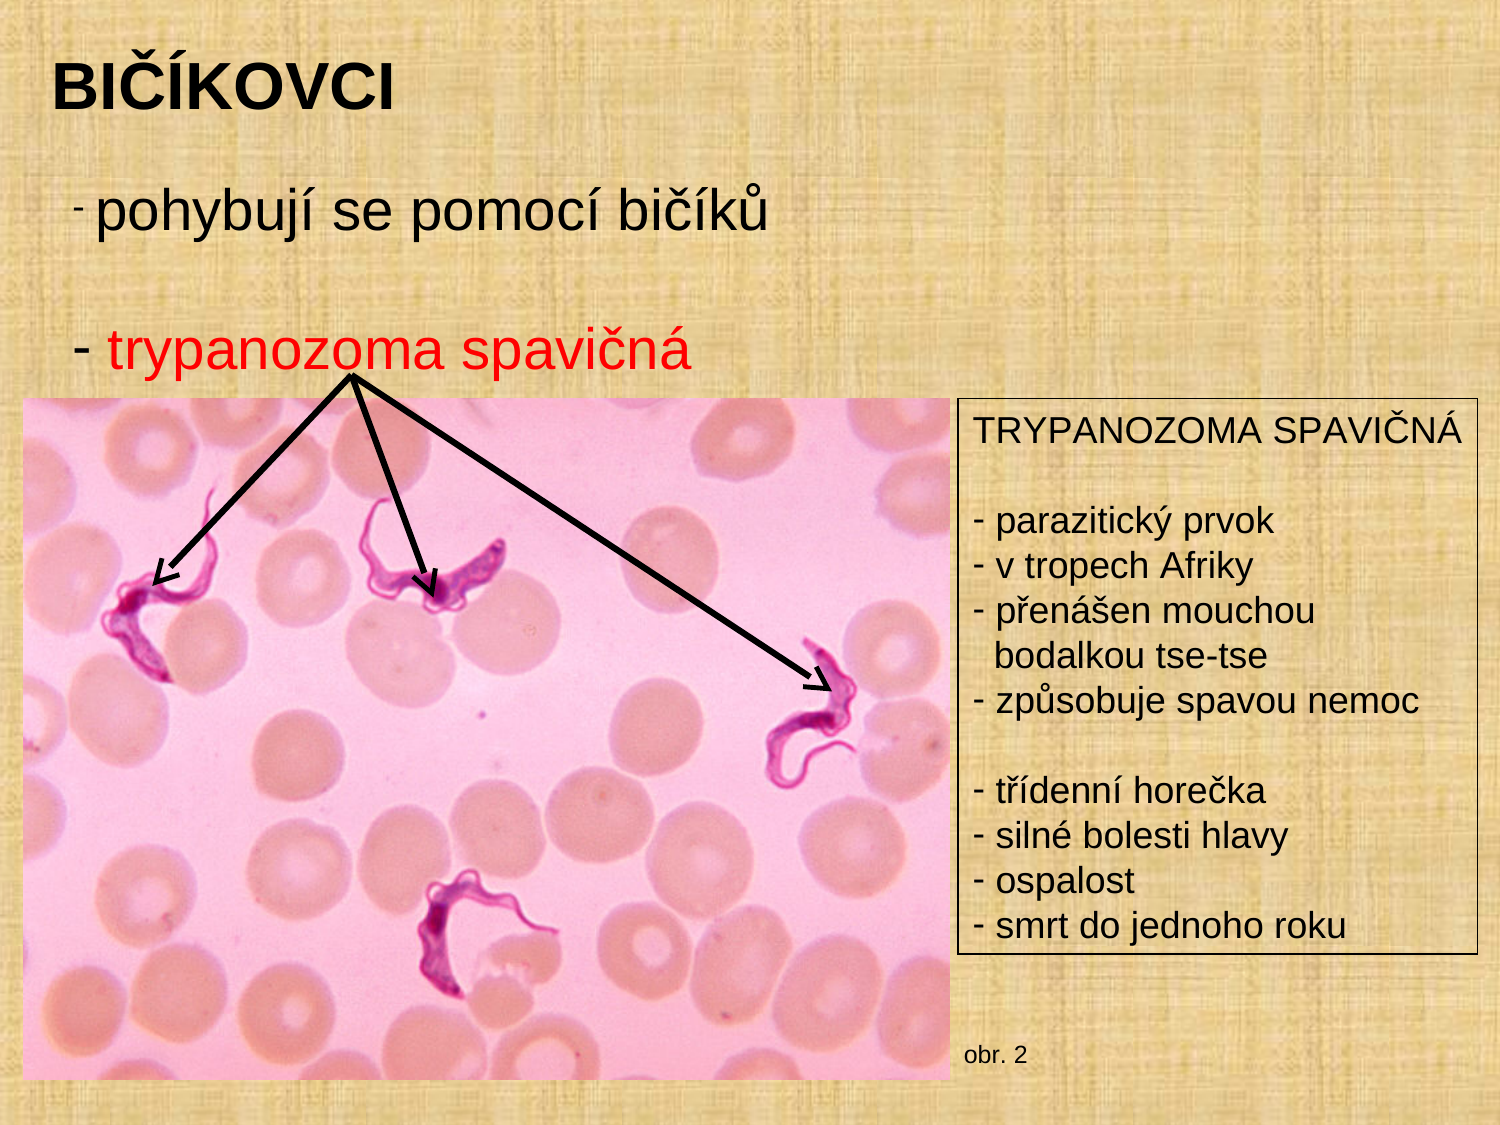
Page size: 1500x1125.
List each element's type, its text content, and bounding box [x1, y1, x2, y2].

text_box pohybují se pomocí bičíků trypanozoma spavičná [57, 164, 803, 390]
text_box obr. 2 [948, 1031, 1043, 1077]
text_box BIČÍKOVCI [36, 35, 412, 131]
picture [0, 0, 1500, 1125]
text_box TRYPANOZOMA SPAVIČNÁ parazitický prvok v tropech Afriky přenášen mouchou bodalkou tse-tse způsobuje spavou nemoc třídenní horečka silné bolesti hlavy ospalost smrt do jednoho roku [957, 398, 1478, 954]
